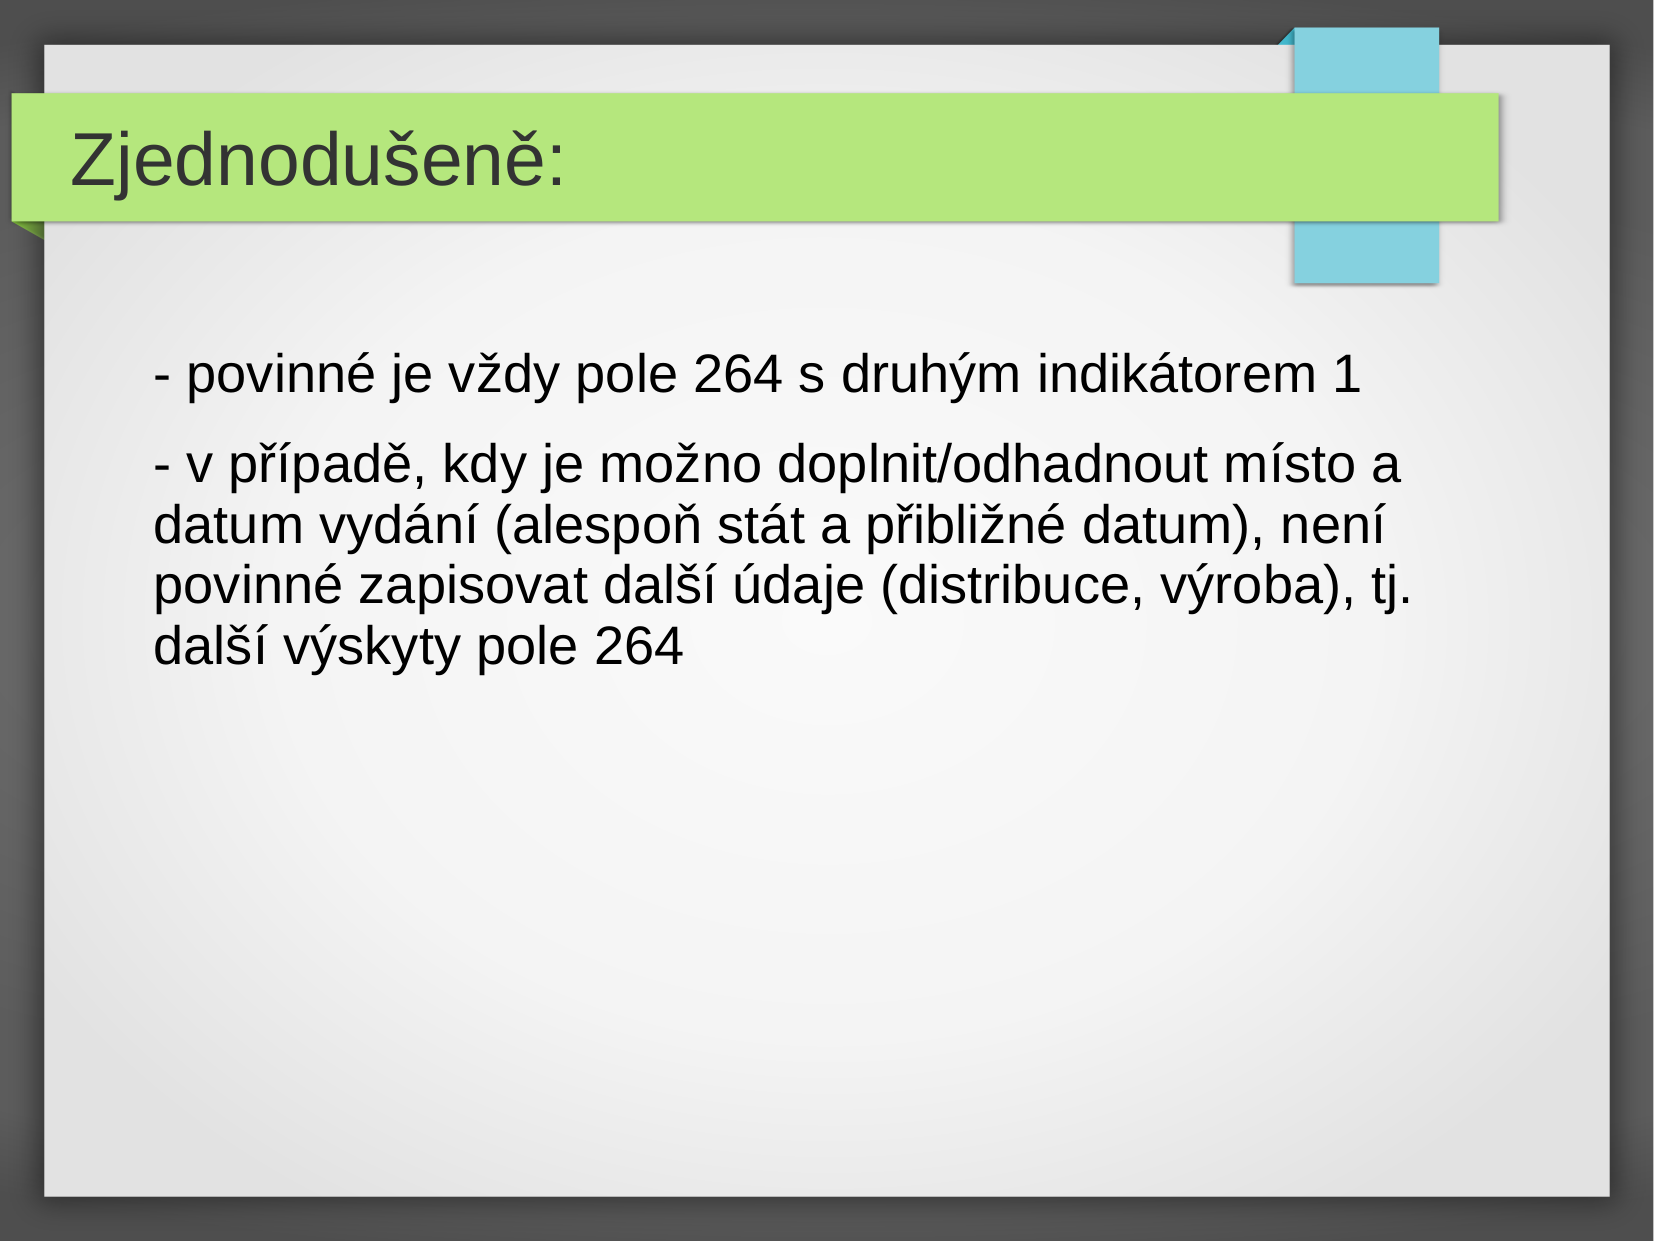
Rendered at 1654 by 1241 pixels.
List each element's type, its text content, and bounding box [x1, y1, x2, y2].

picture [0, 0, 1654, 1241]
title Zjednodušeně: [70, 106, 1229, 213]
list - povinné je vždy pole 264 s druhým indikátorem 1 - v případě, kdy je možno doplnit/odhadnout místo a datum vydání (alespoň stát a přibližné datum), není povinné zapisovat další údaje (distribuce, výroba), tj. další výskyty pole 264 [82, 343, 1538, 1063]
